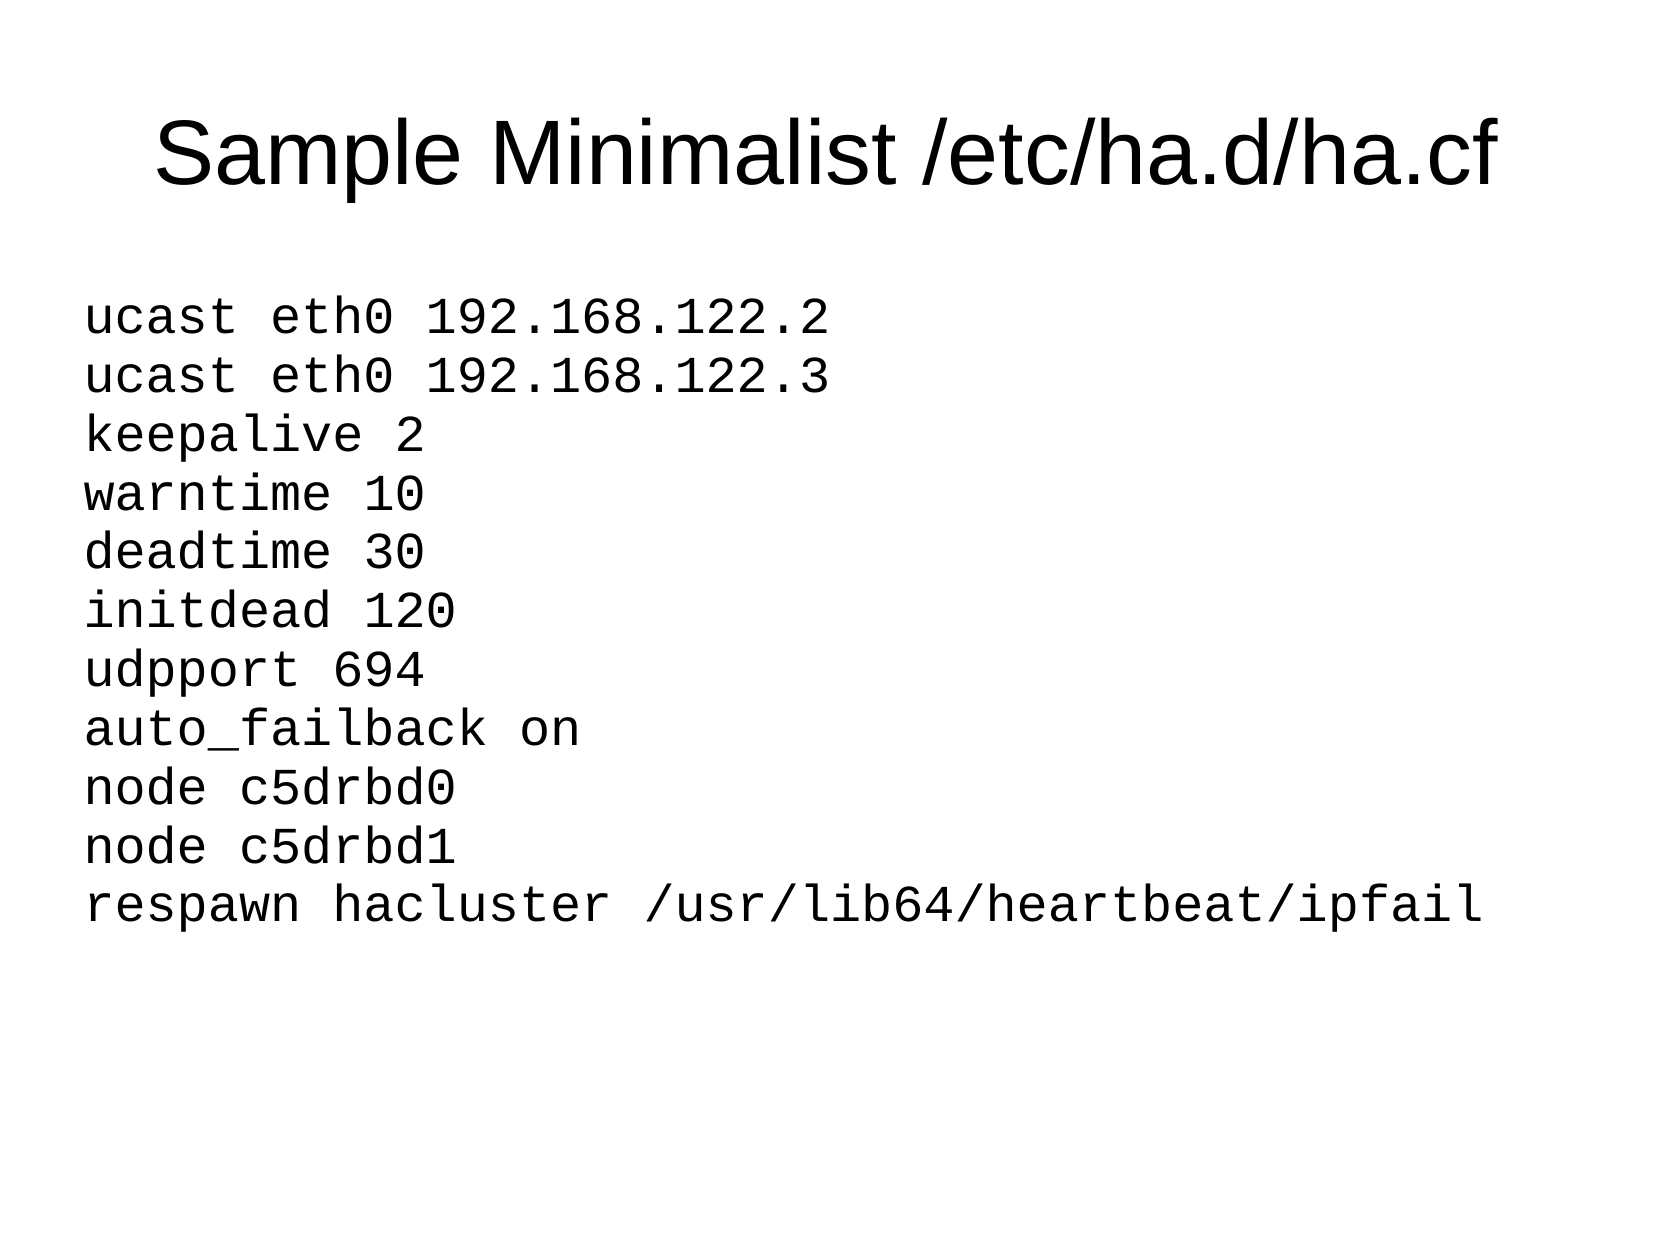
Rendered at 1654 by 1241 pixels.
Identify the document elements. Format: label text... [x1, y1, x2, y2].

title Sample Minimalist /etc/ha.d/ha.cf [82, 49, 1571, 257]
chart [82, 290, 1571, 1109]
